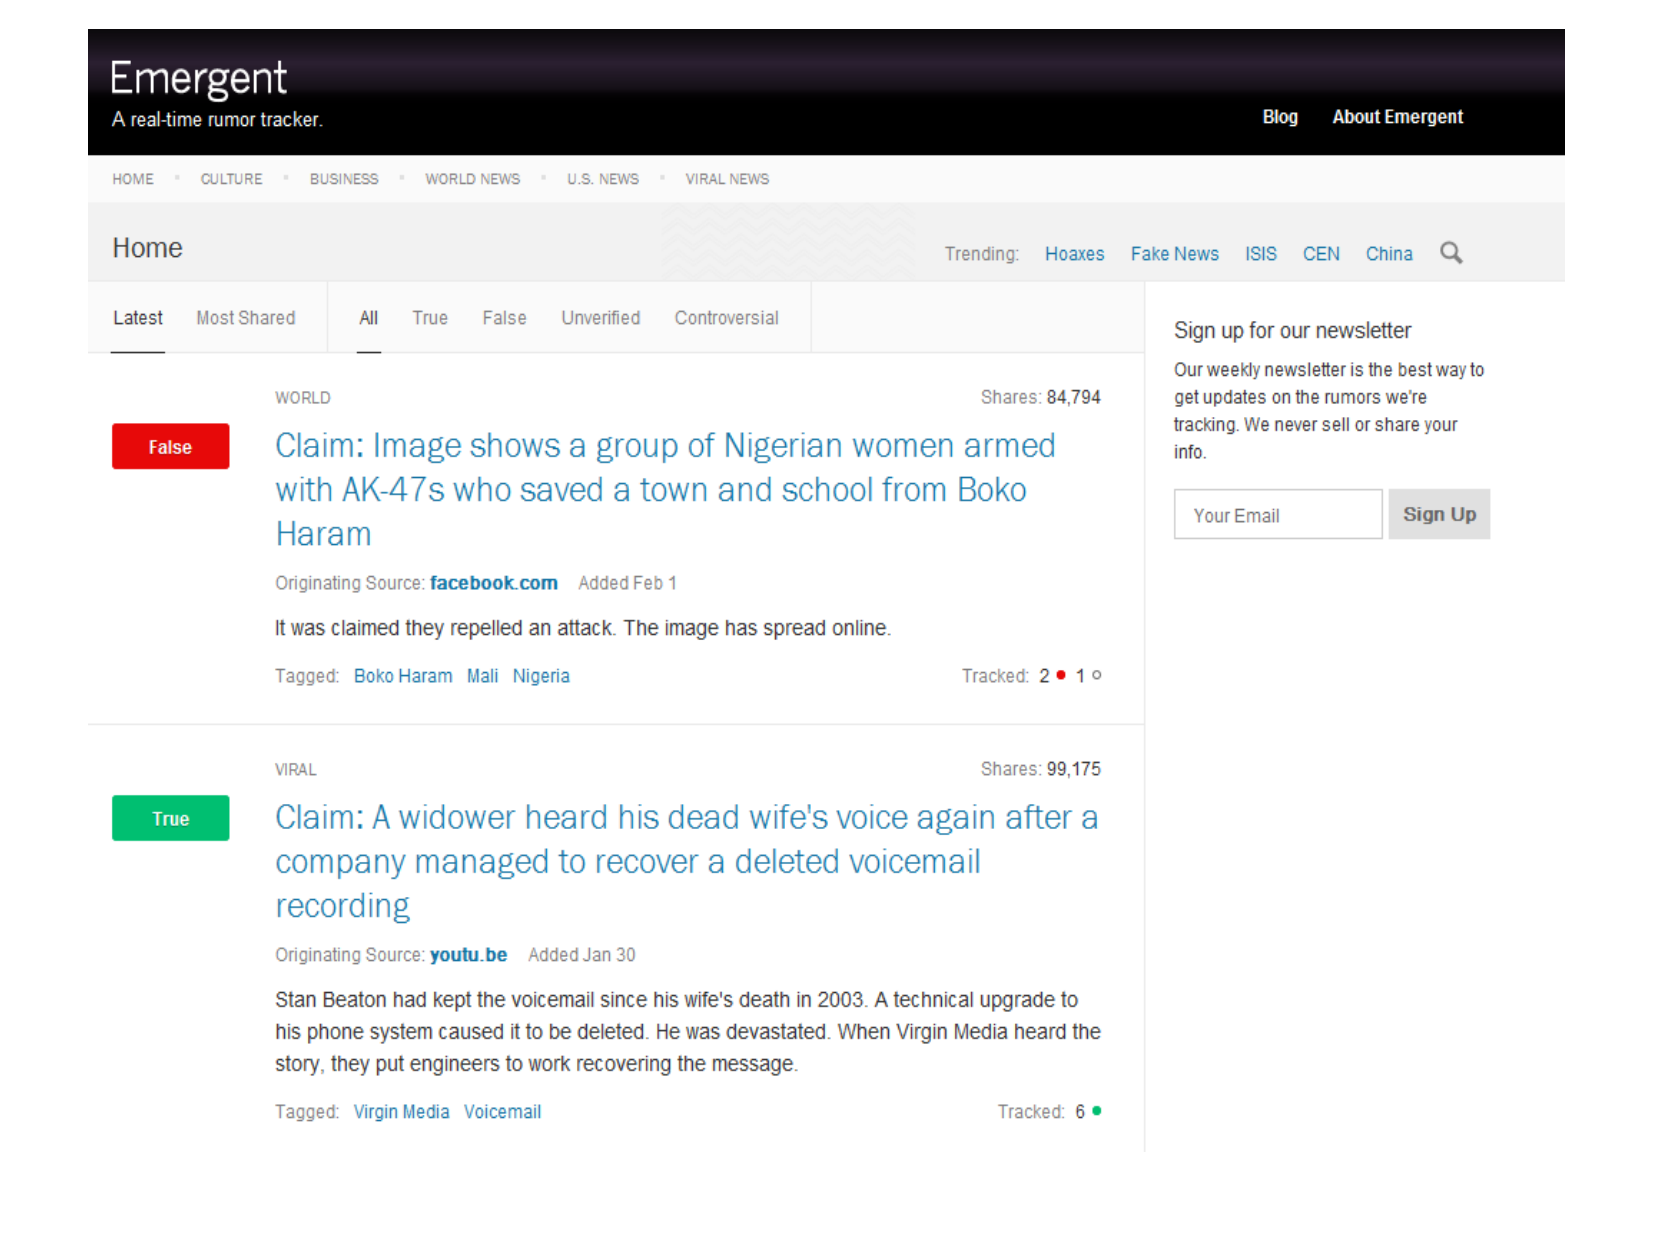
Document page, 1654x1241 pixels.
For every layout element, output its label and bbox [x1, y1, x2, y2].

picture [88, 29, 1565, 1152]
